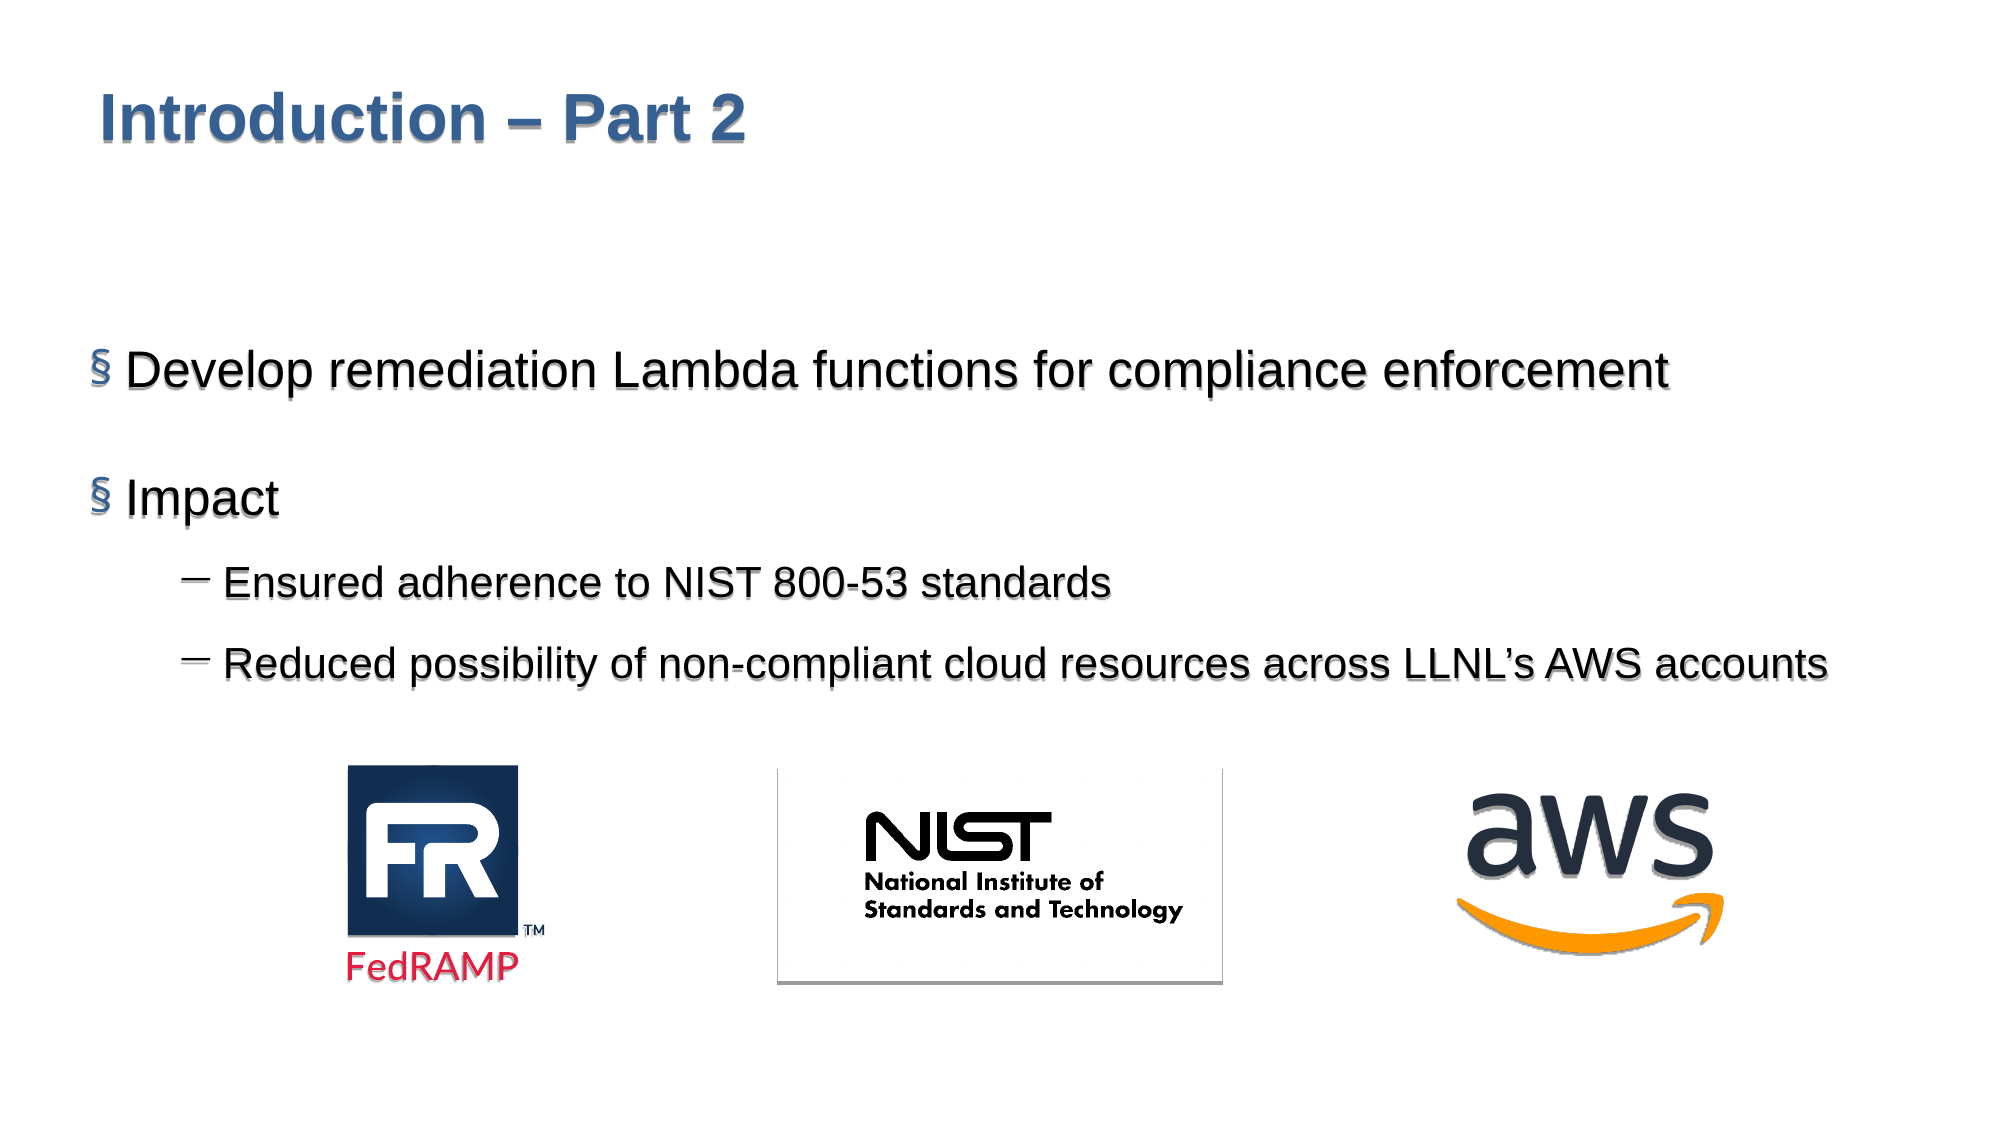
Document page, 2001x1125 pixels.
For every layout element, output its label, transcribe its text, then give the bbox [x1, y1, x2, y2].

picture [347, 764, 545, 981]
title Introduction – Part 2 [99, 36, 1725, 202]
list Develop remediation Lambda functions for compliance enforcement Impact Ensured adherence to NIST 800-53 standards Reduced possibility of non-compliant cloud resources across LLNL’s AWS accounts [71, 304, 1929, 689]
picture [1455, 792, 1725, 954]
picture [777, 764, 1223, 981]
